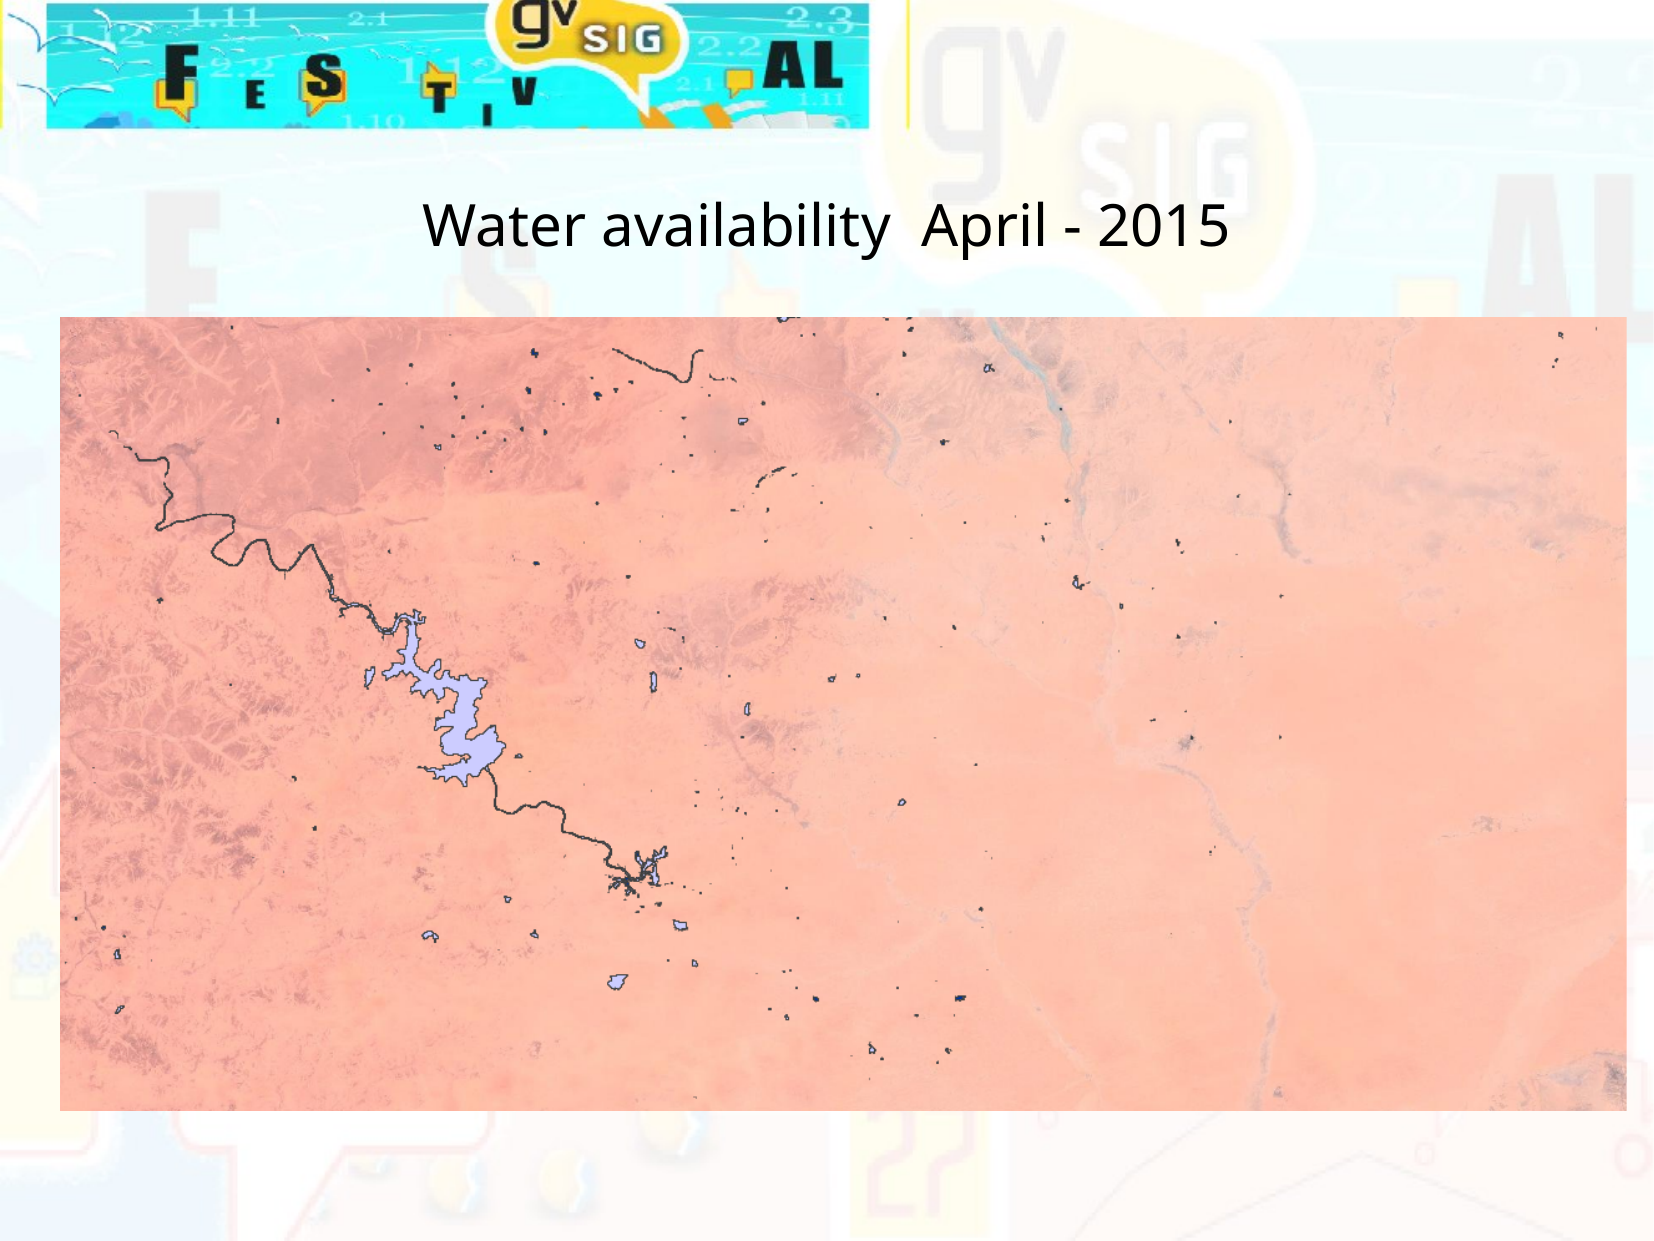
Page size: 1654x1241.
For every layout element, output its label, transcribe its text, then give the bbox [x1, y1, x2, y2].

title Water availability April - 2015 [82, 120, 1571, 317]
picture [0, 0, 1654, 1241]
